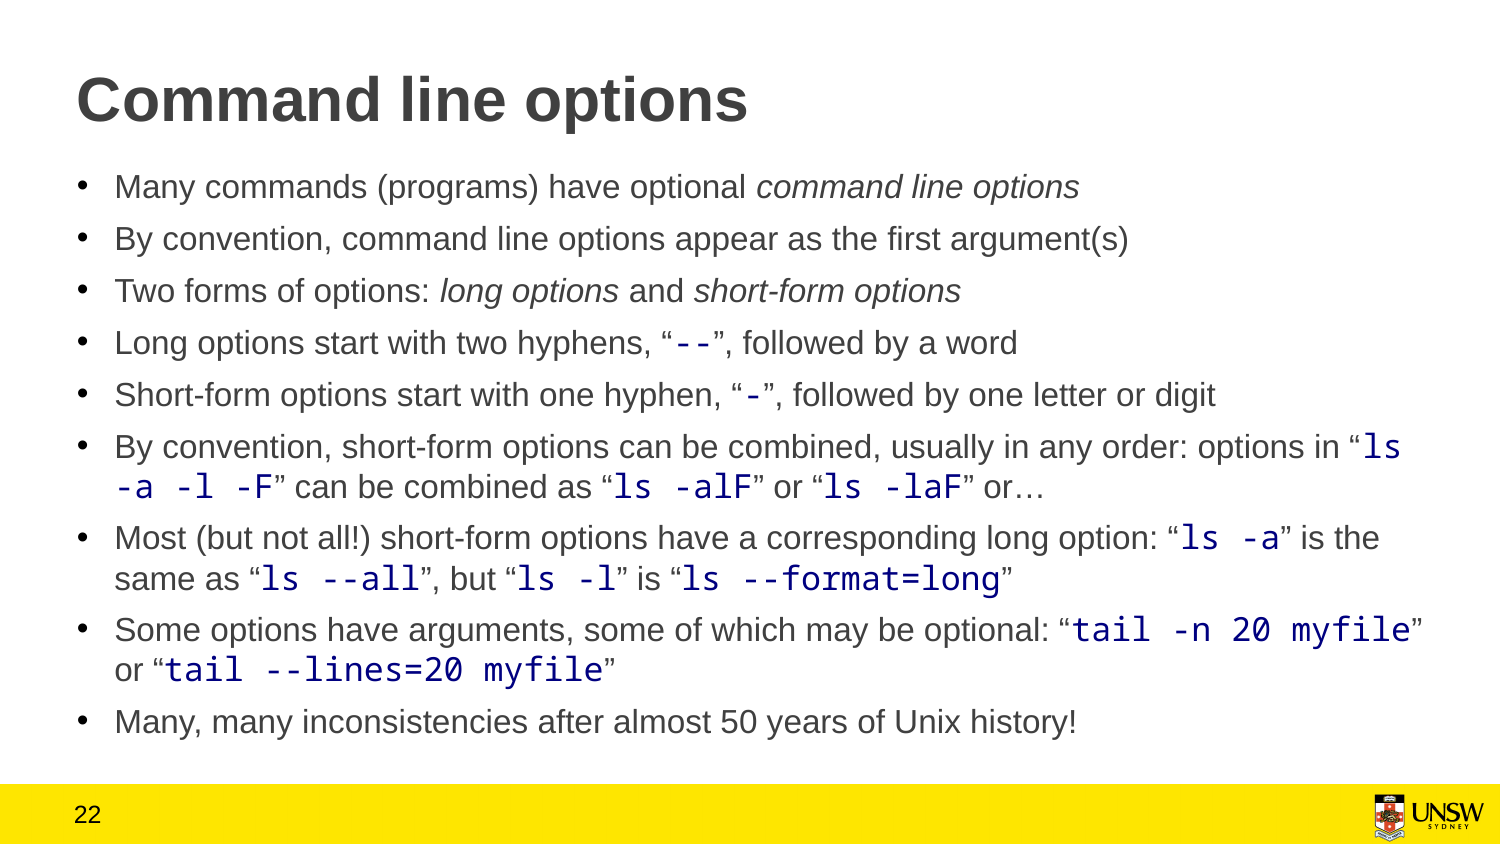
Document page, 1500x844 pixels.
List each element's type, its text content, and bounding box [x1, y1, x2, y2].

picture [0, 784, 1500, 844]
title Command line options [76, 59, 1427, 136]
text_box <number> [59, 791, 219, 839]
list Many commands (programs) have optional command line options By convention, command line options appear as the first argument(s) Two forms of options: long options and short-form options Long options start with two hyphens, “--”, followed by a word Short-form options start with one hyphen, “-”, followed by one letter or digit By convention, short-form options can be combined, usually in any order: options in “ls -a -l -F” can be combined as “ls -alF” or “ls -laF” or… Most (but not all!) short-form options have a corresponding long option: “ls -a” is the same as “ls --all”, but “ls -l” is “ls --format=long” Some options have arguments, some of which may be optional: “tail -n 20 myfile” or “tail --lines=20 myfile” Many, many inconsistencies after almost 50 years of Unix history! [76, 165, 1424, 756]
